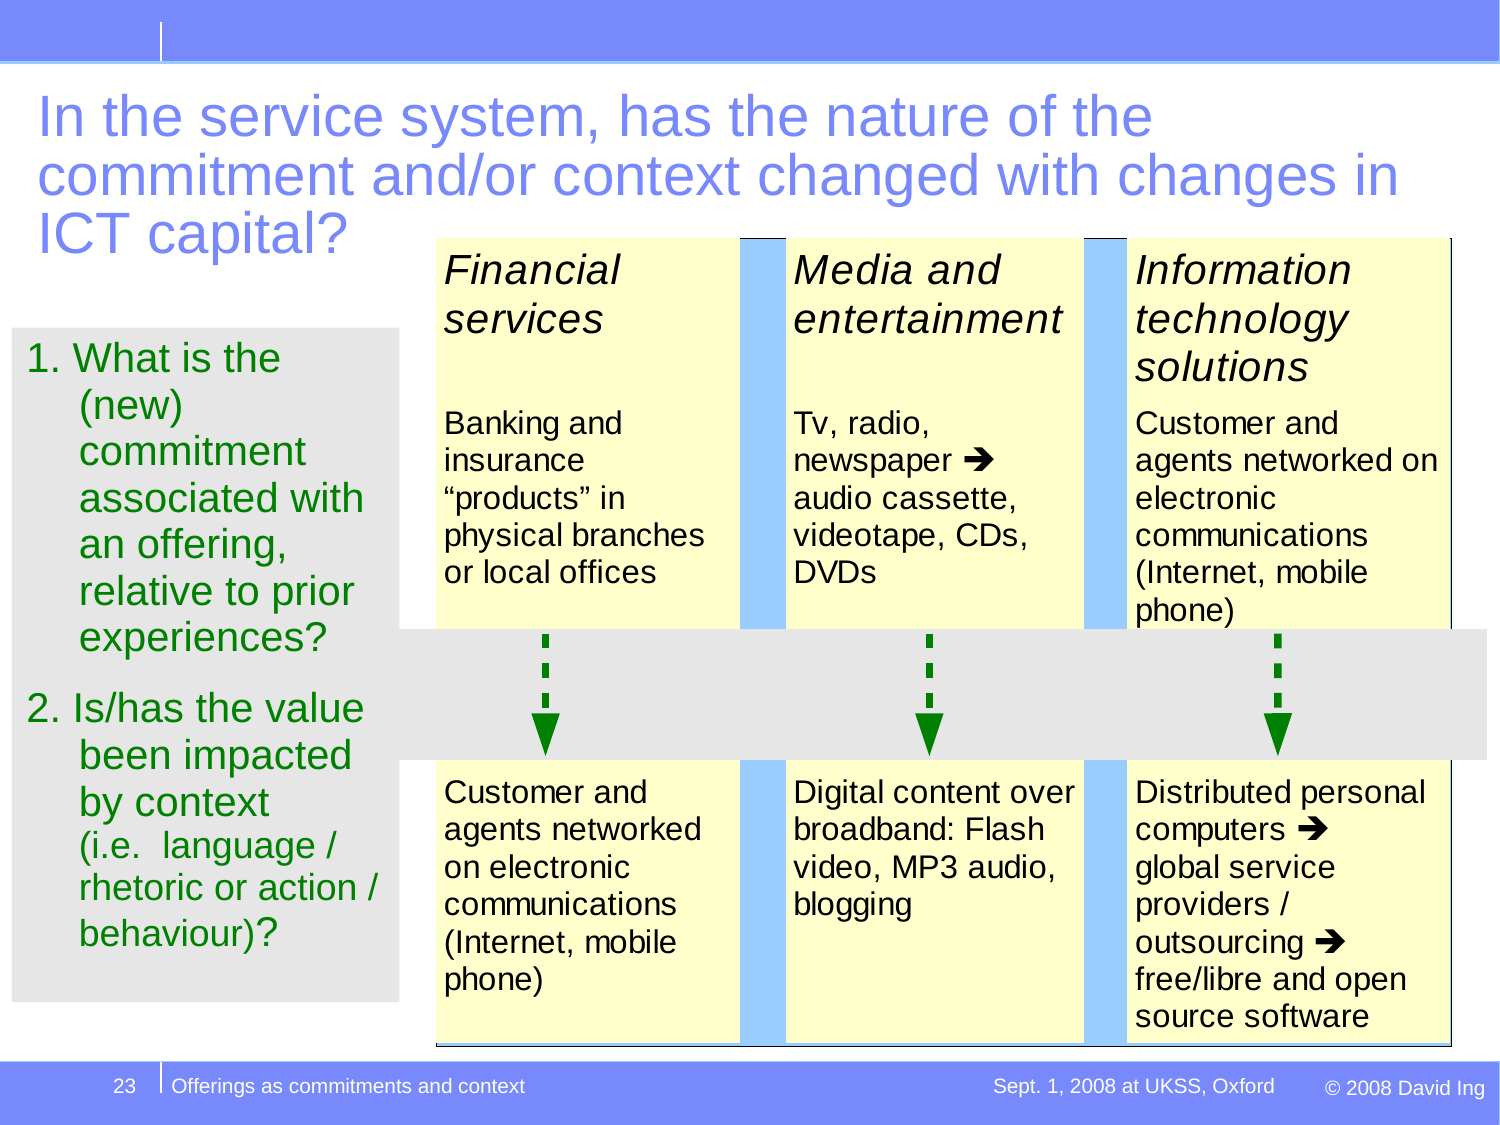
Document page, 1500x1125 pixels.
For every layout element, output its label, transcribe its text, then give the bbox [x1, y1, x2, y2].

chart [436, 238, 1452, 629]
chart [436, 760, 1452, 1047]
title In the service system, has the nature of the commitment and/or context changed with changes in ICT capital? [37, 90, 1463, 209]
text_box [393, 629, 1487, 760]
text_box 1. What is the (new) commitment associated with an offering, relative to prior experiences? 2. Is/has the value been impacted by context (i.e. language / rhetoric or action / behaviour)? [11, 327, 400, 1003]
